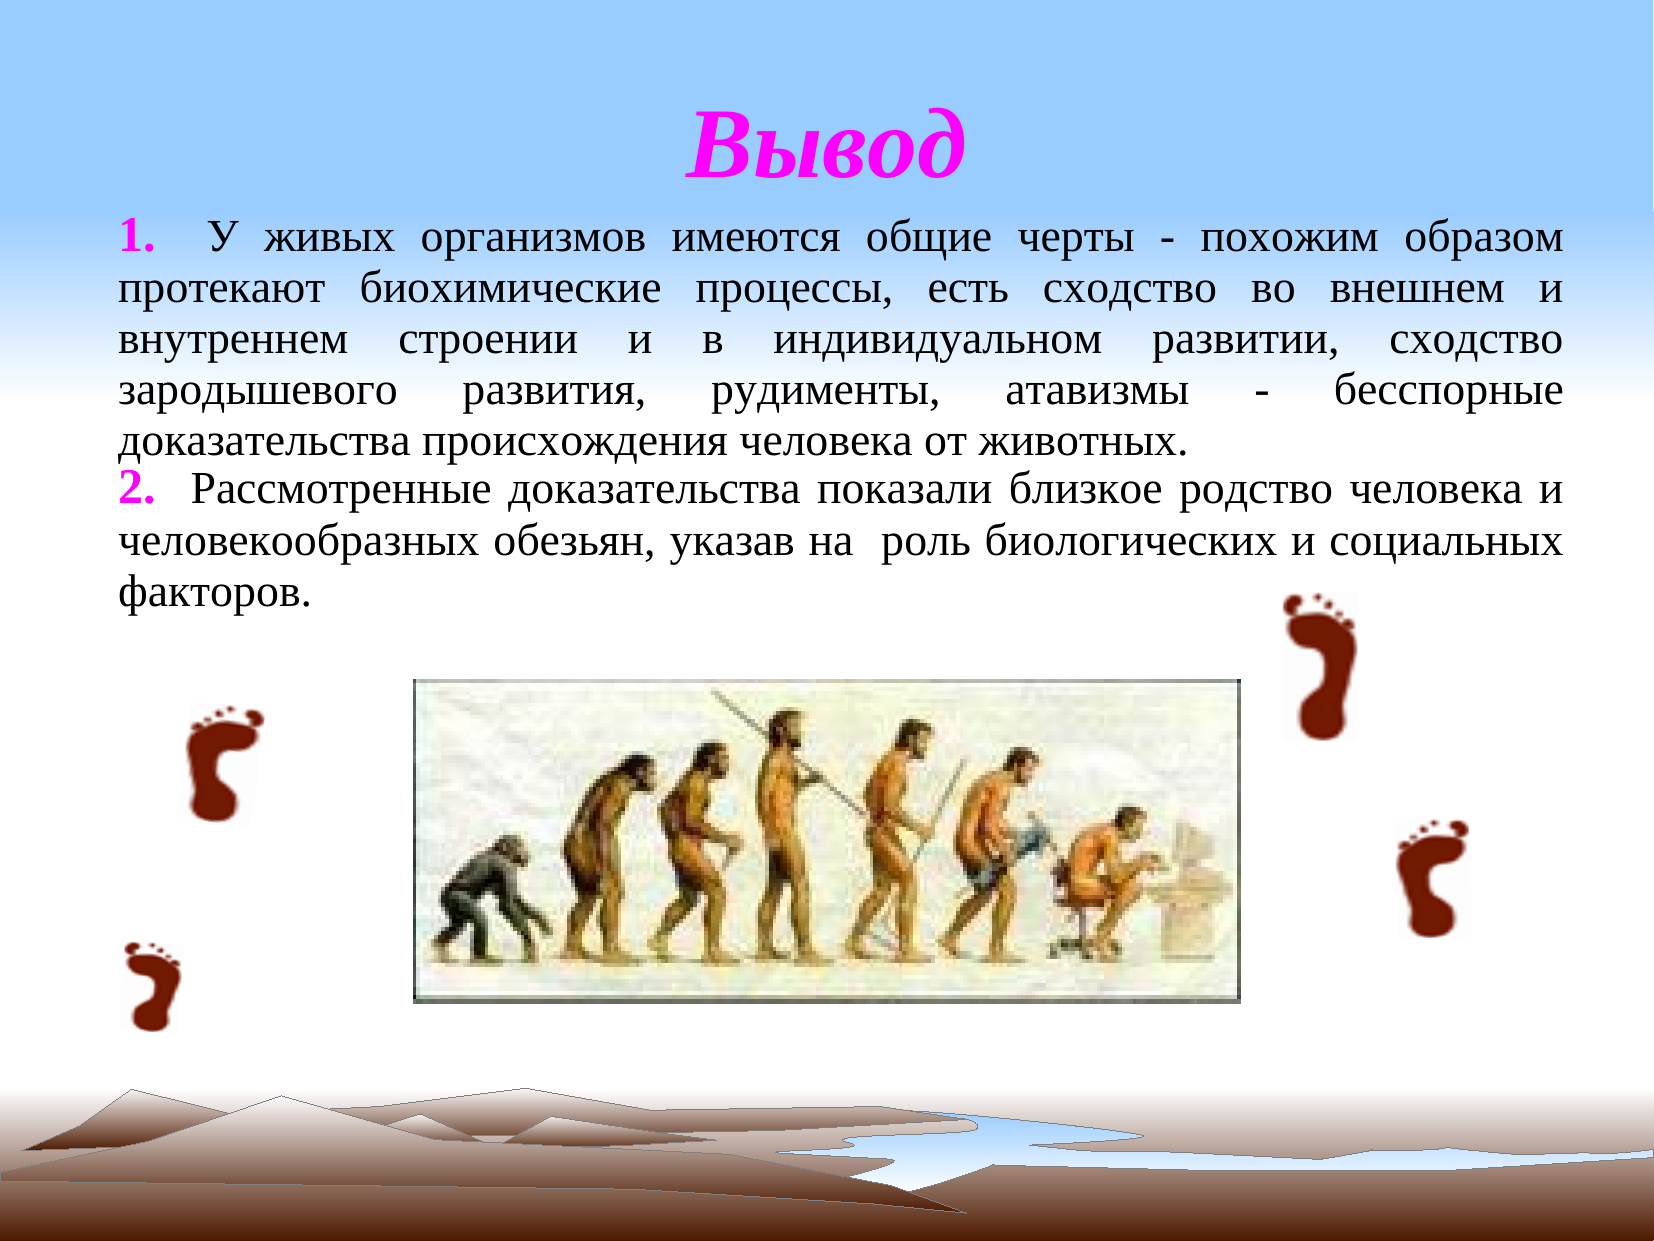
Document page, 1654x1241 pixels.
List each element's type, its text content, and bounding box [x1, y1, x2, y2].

picture [1394, 818, 1472, 939]
picture [413, 679, 1241, 1004]
text_box 2. Рассмотренные доказательства показали близкое родство человека и человекообразных обезьян, указав на роль биологических и социальных факторов. [118, 459, 1565, 1241]
text_box Вывод [118, 88, 1536, 200]
text_box 1. У живых организмов имеются общие черты - похожим образом протекают биохимические процессы, есть сходство во внешнем и внутреннем строении и в индивидуальном развитии, сходство зародышевого развития, рудименты, атавизмы - бесспорные доказательства происхождения человека от животных. [118, 206, 1565, 459]
picture [176, 700, 266, 827]
picture [118, 940, 184, 1034]
picture [1282, 592, 1358, 741]
